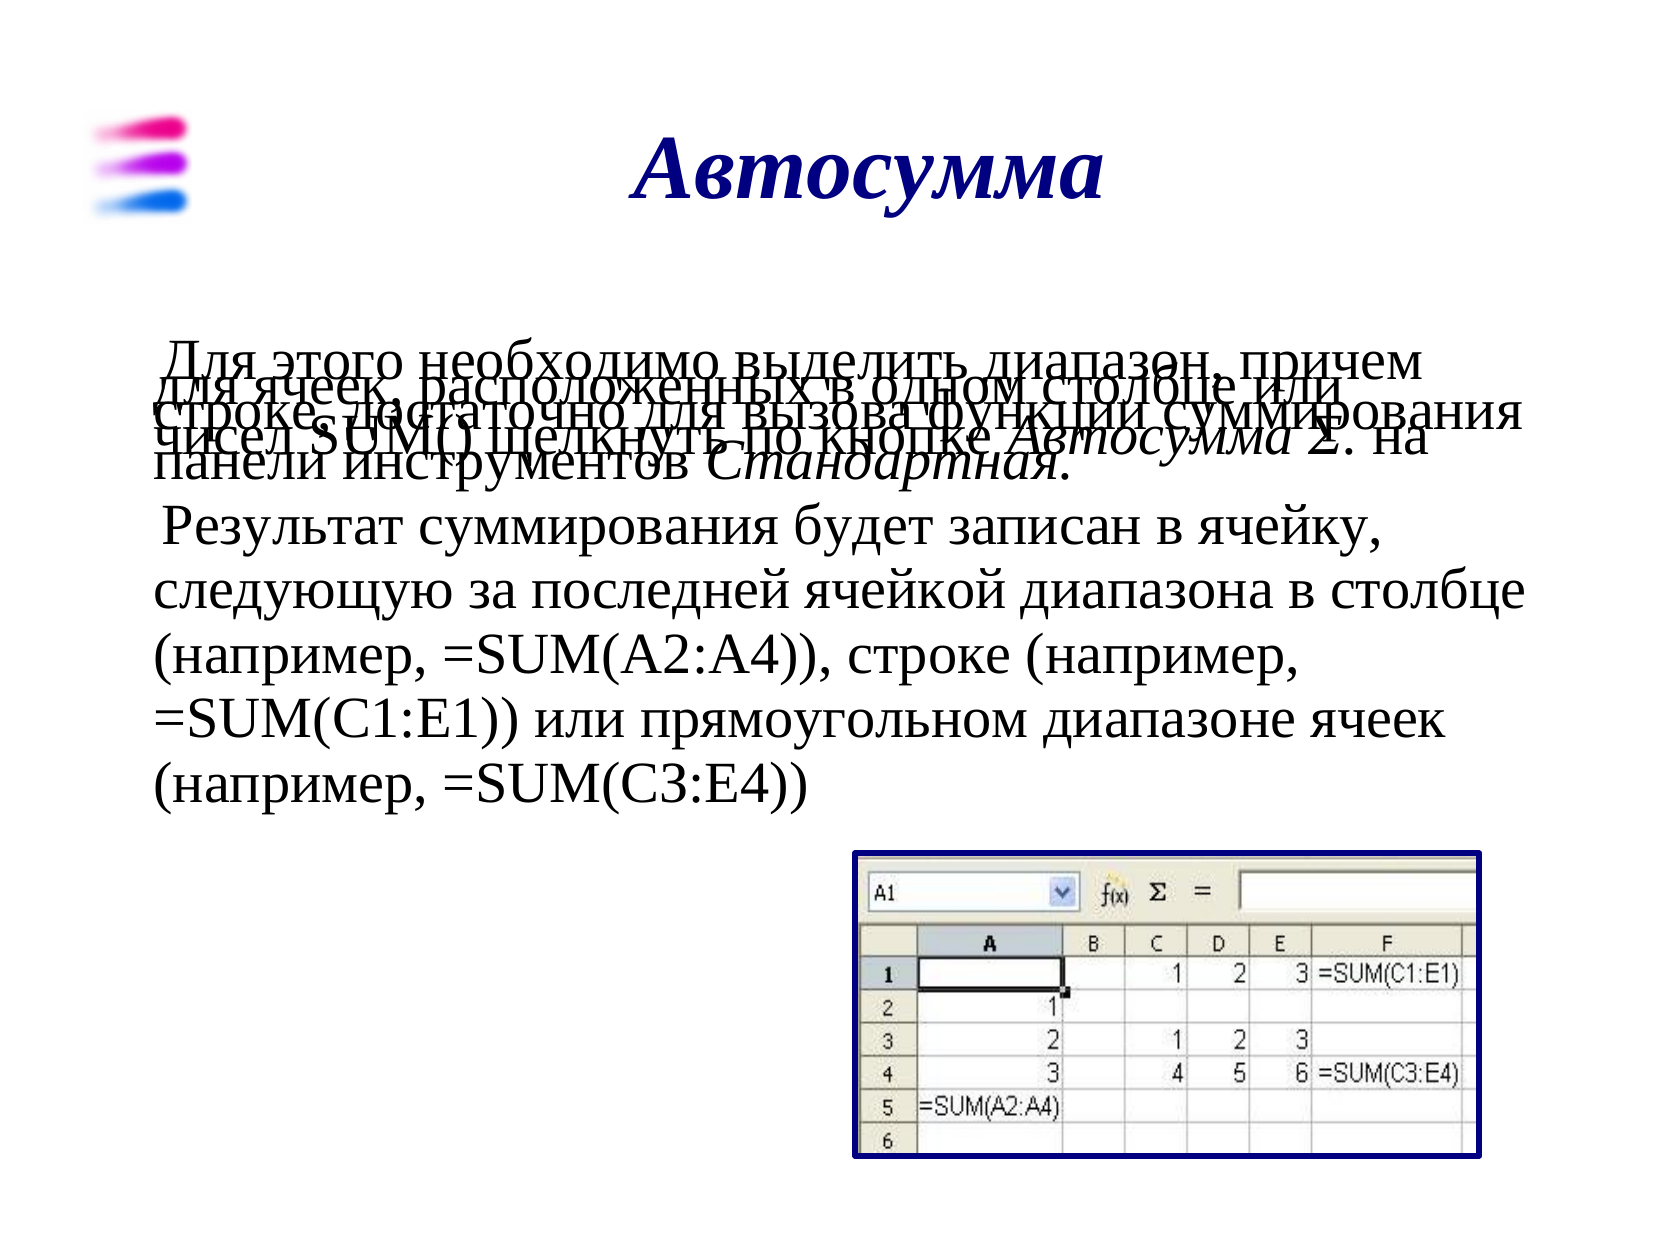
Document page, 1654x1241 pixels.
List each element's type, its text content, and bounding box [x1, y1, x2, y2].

picture [83, 110, 192, 224]
subtitle Для этого необходимо выделить диапазон, причем для ячеек, расположенных в одном столбце или строке, доста­точно для вызова функции суммирования чисел SUM() щелкнуть по кнопке Автосумма Σ. на панели инструментов Стандартная. Результат суммирования будет записан в ячейку, следующую за последней ячейкой диапазона в столбце (например, =SUM(А2:А4)), строке (например, =SUM(С1:Е1)) или прямоугольном диапазоне ячеек (например, =SUM(СЗ:Е4)) [118, 207, 1531, 975]
picture [858, 856, 1477, 1153]
title Автосумма [209, 71, 1531, 207]
